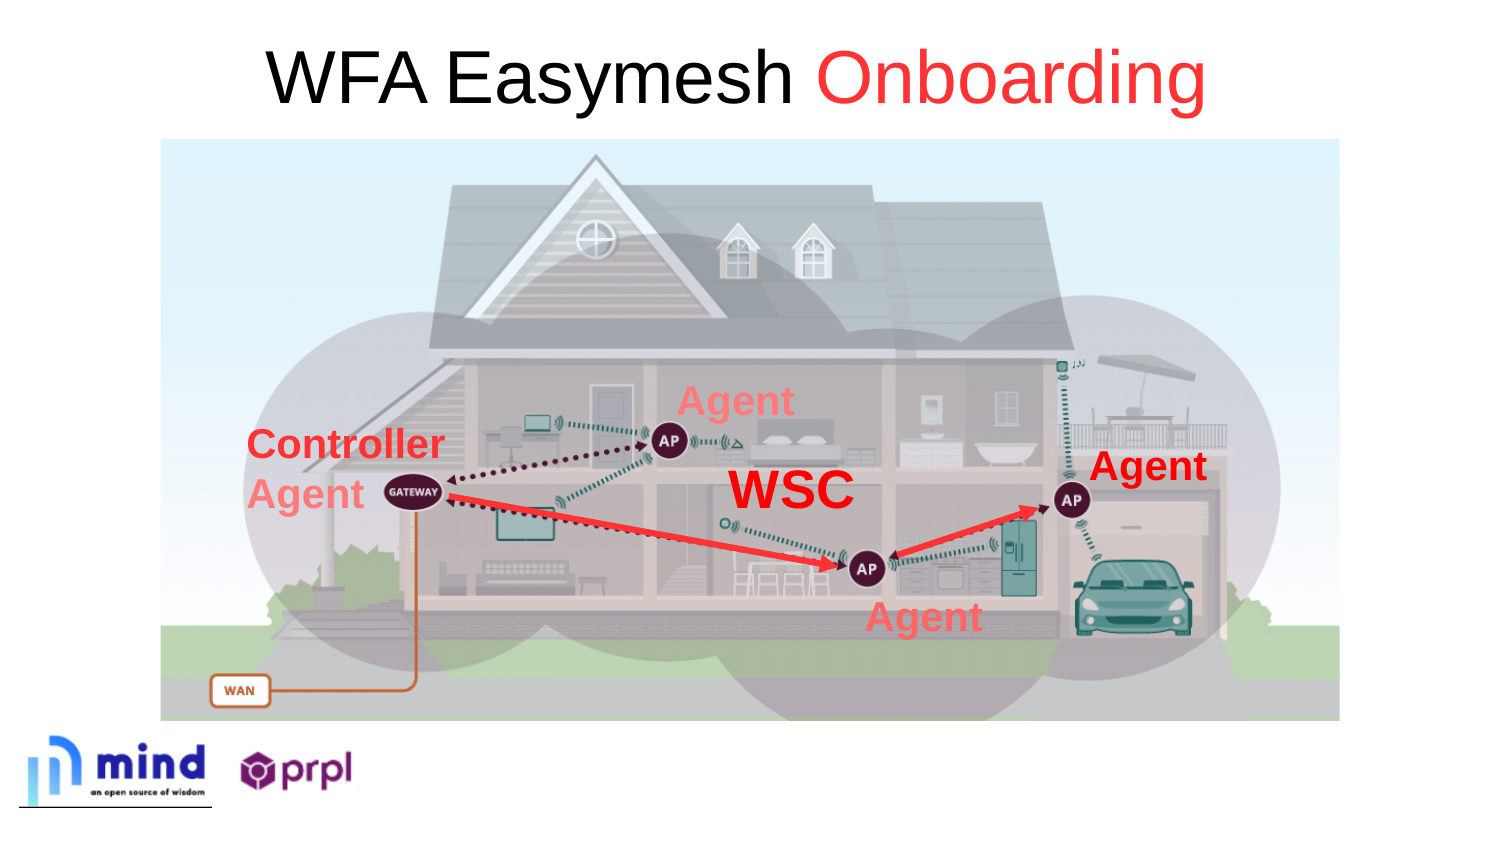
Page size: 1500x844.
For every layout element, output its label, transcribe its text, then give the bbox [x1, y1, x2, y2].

text_box Agent [849, 582, 998, 644]
picture [235, 743, 359, 799]
text_box Agent [661, 366, 810, 428]
text_box WFA Easymesh Onboarding [48, 7, 1425, 140]
picture [19, 734, 212, 808]
text_box Agent [1074, 431, 1223, 493]
picture [160, 139, 1340, 721]
text_box WSC [714, 446, 871, 522]
text_box Controller Agent [231, 409, 461, 518]
